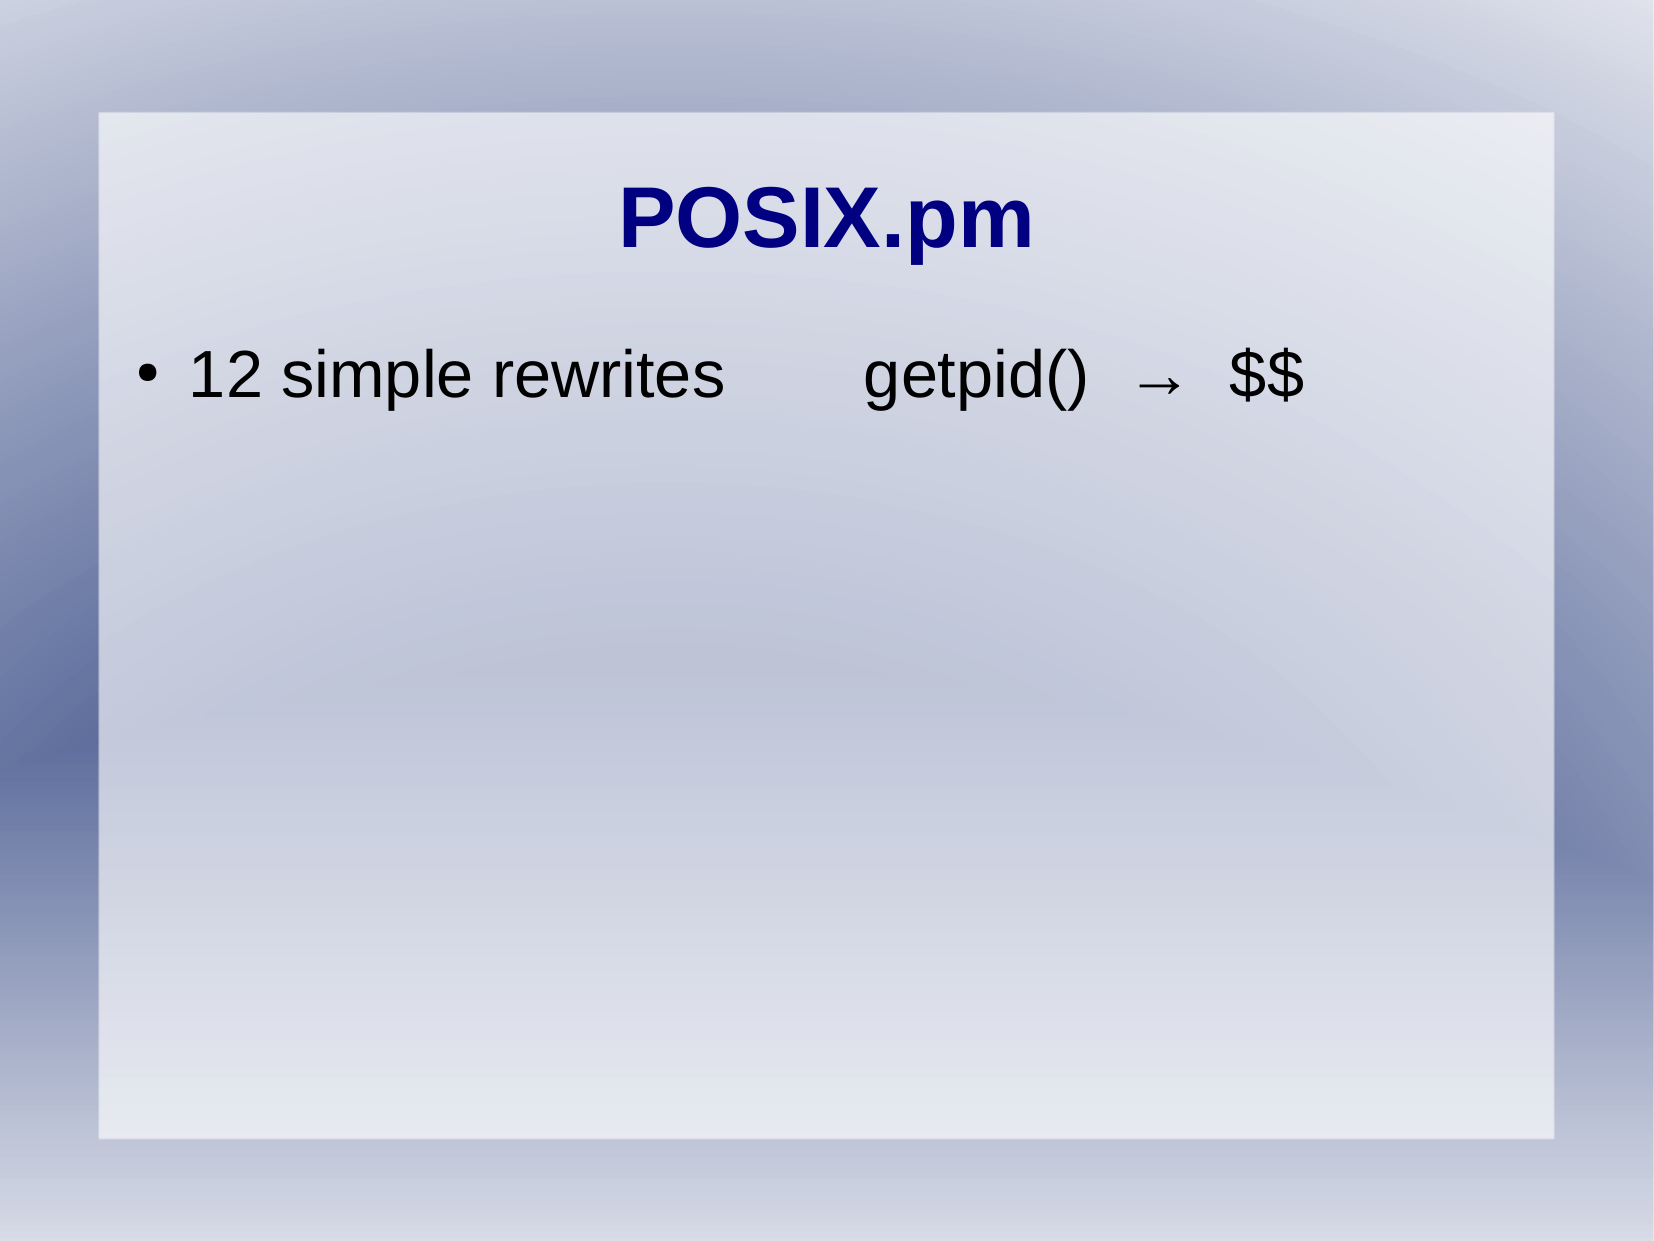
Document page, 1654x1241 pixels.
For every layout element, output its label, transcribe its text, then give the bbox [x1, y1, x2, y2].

title POSIX.pm [118, 114, 1536, 322]
list 12 simple rewrites getpid() → $$ [118, 336, 1576, 1156]
picture [0, 0, 1654, 1241]
